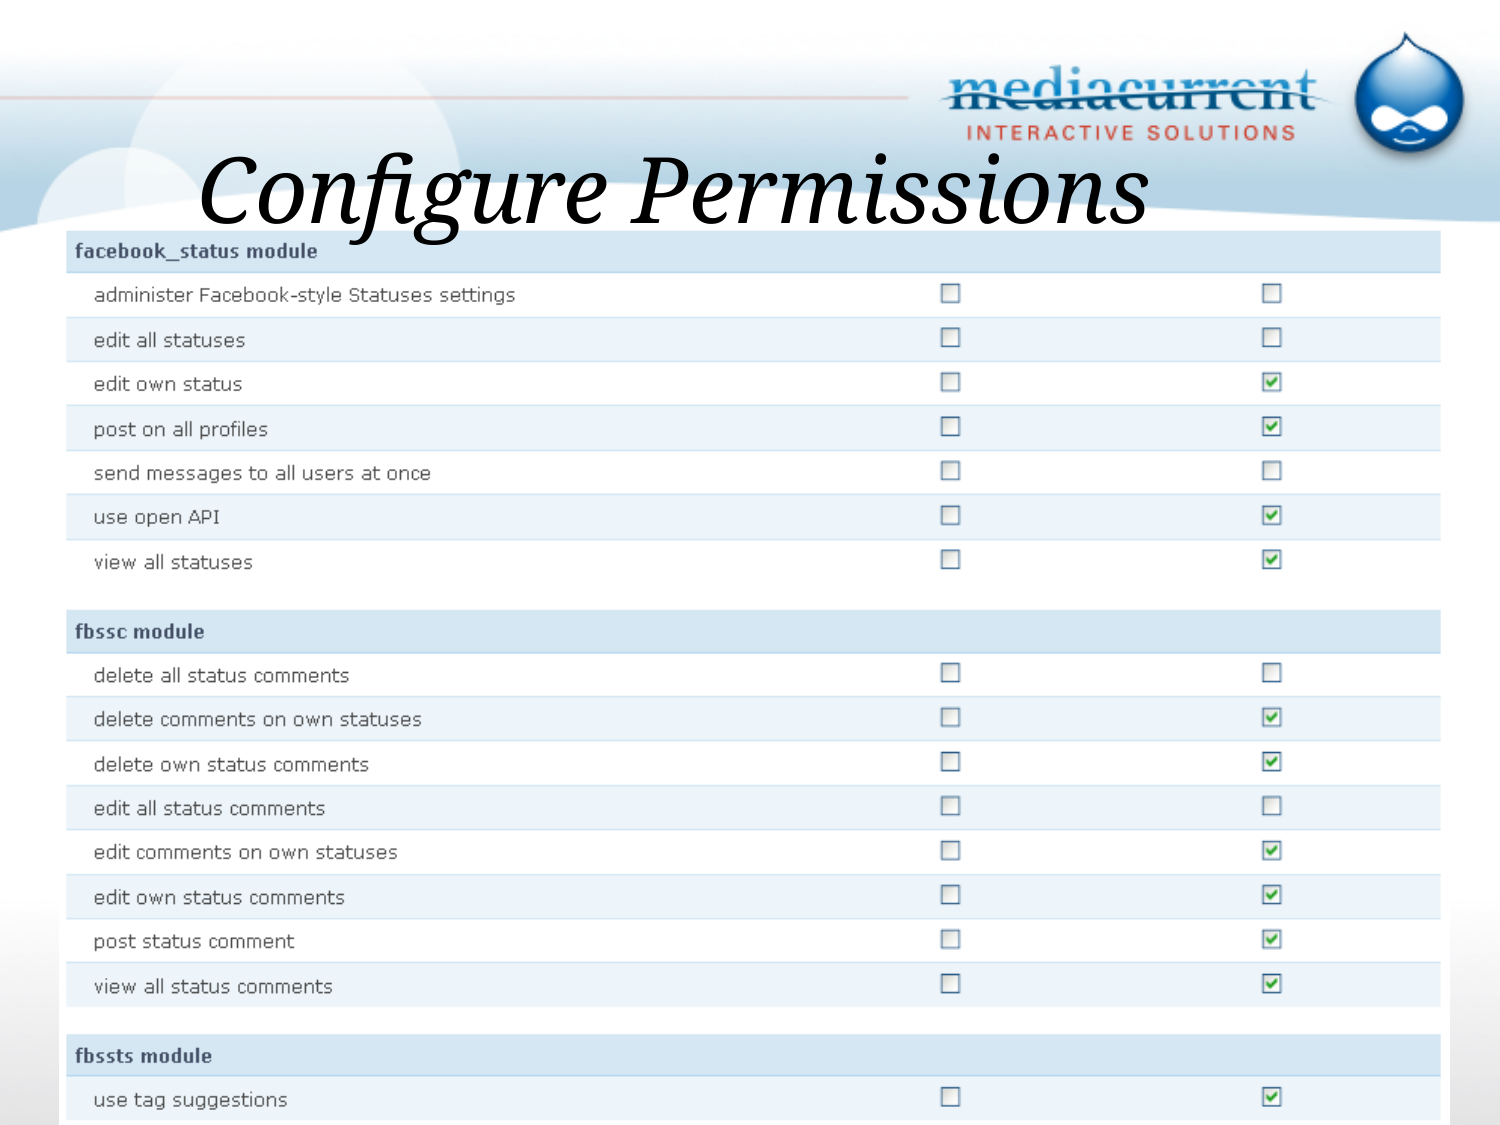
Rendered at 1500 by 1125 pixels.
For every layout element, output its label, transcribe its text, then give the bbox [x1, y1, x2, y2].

picture [59, 223, 1450, 1125]
text_box Configure Permissions [0, 125, 1350, 313]
